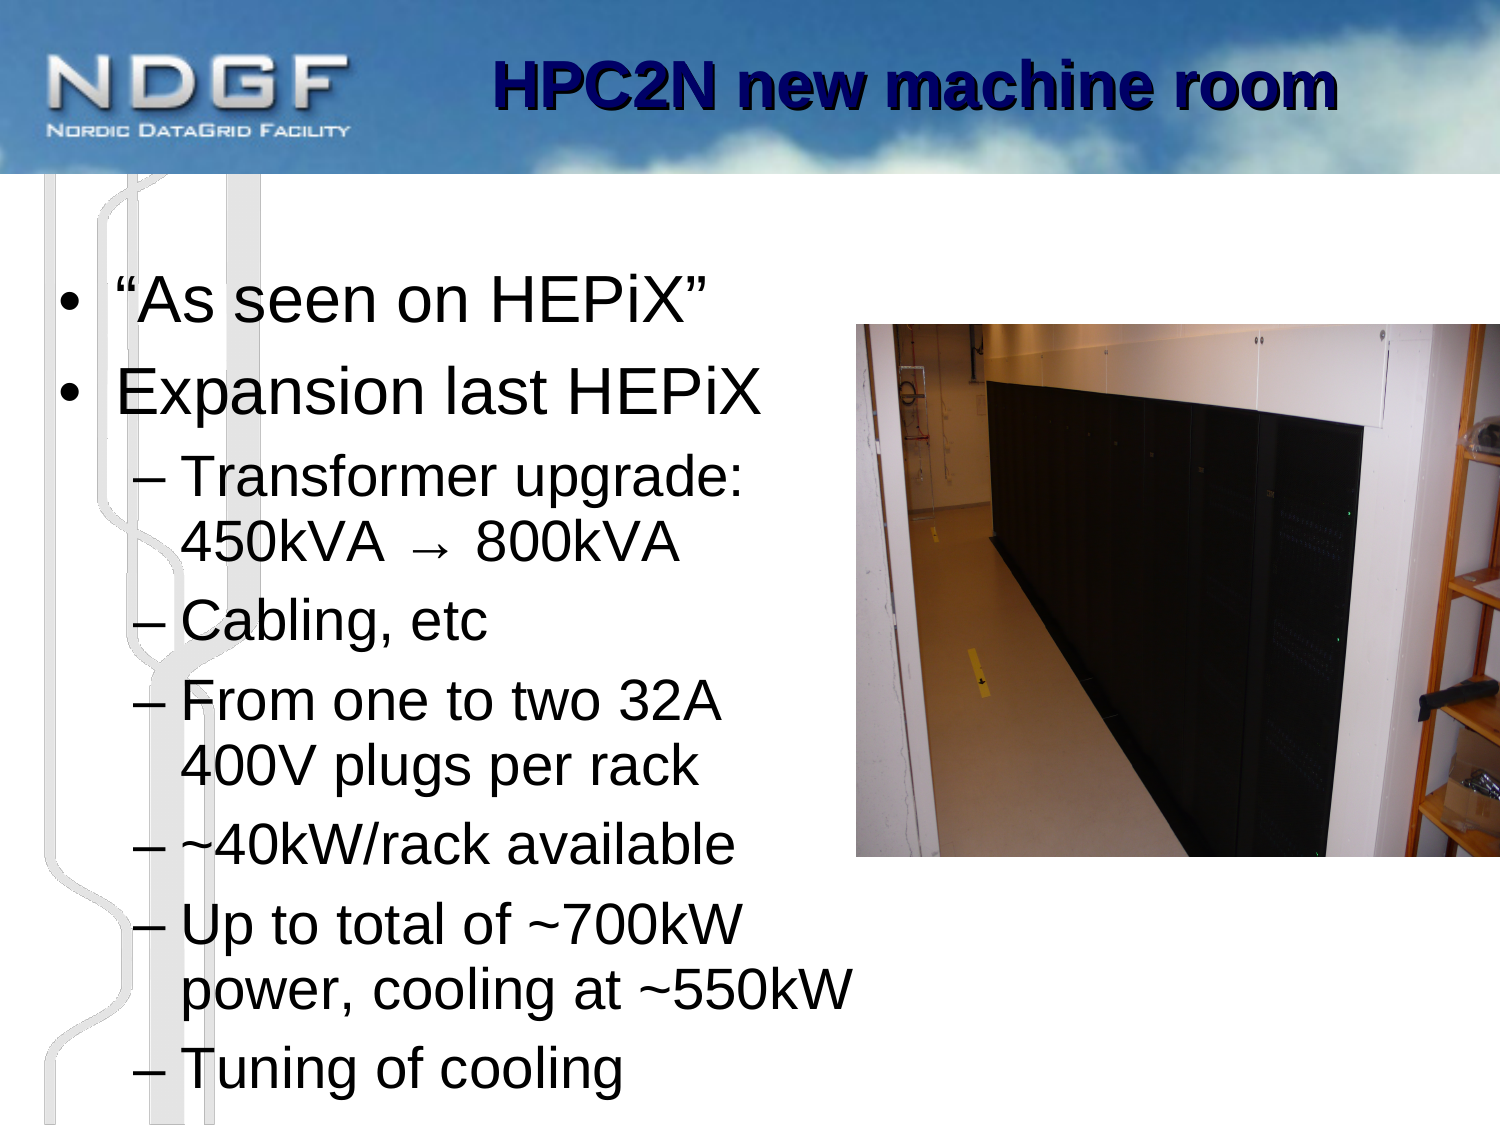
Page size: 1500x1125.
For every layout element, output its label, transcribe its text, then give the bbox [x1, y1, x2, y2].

picture [856, 324, 1500, 857]
picture [0, 0, 1500, 262]
list “As seen on HEPiX” Expansion last HEPiX Transformer upgrade: 450kVA → 800kVA Cabling, etc From one to two 32A 400V plugs per rack ~40kW/rack available Up to total of ~700kW power, cooling at ~550kW Tuning of cooling [59, 262, 857, 1102]
title HPC2N new machine room [372, 0, 1459, 172]
